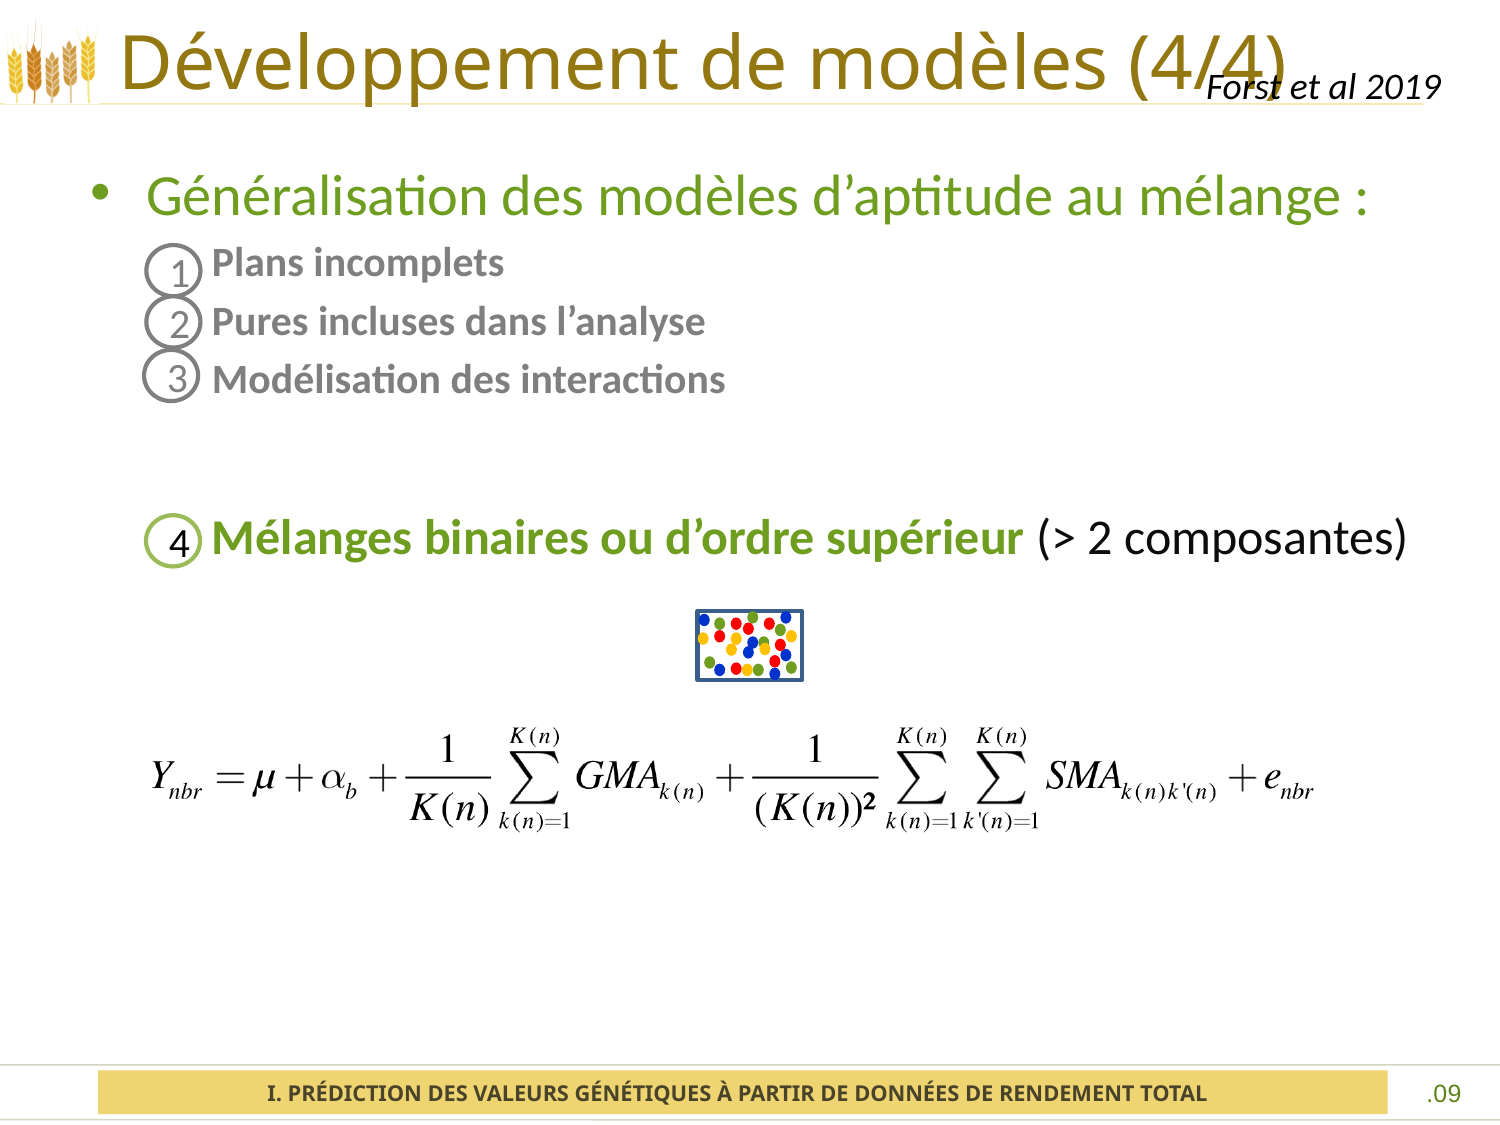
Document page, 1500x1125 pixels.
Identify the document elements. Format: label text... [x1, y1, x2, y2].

text_box Forst et al 2019 [1191, 54, 1499, 161]
text_box 4 [145, 515, 201, 567]
text_box 1 [146, 245, 201, 296]
picture [135, 721, 1324, 837]
text_box [714, 617, 726, 643]
text_box [704, 656, 726, 677]
text_box 3 [144, 349, 199, 402]
title Développement de modèles (4/4) [103, 7, 1425, 103]
text_box [742, 611, 759, 635]
text_box [725, 632, 742, 656]
text_box [698, 613, 710, 627]
picture [5, 18, 99, 104]
text_box [769, 638, 797, 681]
text_box [697, 632, 709, 645]
text_box 2 [146, 296, 201, 348]
text_box [763, 611, 797, 643]
list Généralisation des modèles d’aptitude au mélange : Plans incomplets Pures incluses dans l’analyse Modélisation des interactions Mélanges binaires ou d’ordre supérieur (> 2 composantes) [75, 149, 1500, 1005]
text_box [742, 636, 771, 659]
text_box [730, 617, 742, 630]
text_box [730, 662, 764, 677]
text_box I. PRÉDICTION DES VALEURS GÉNÉTIQUES À PARTIR DE DONNÉES DE RENDEMENT TOTAL [112, 1079, 1365, 1106]
